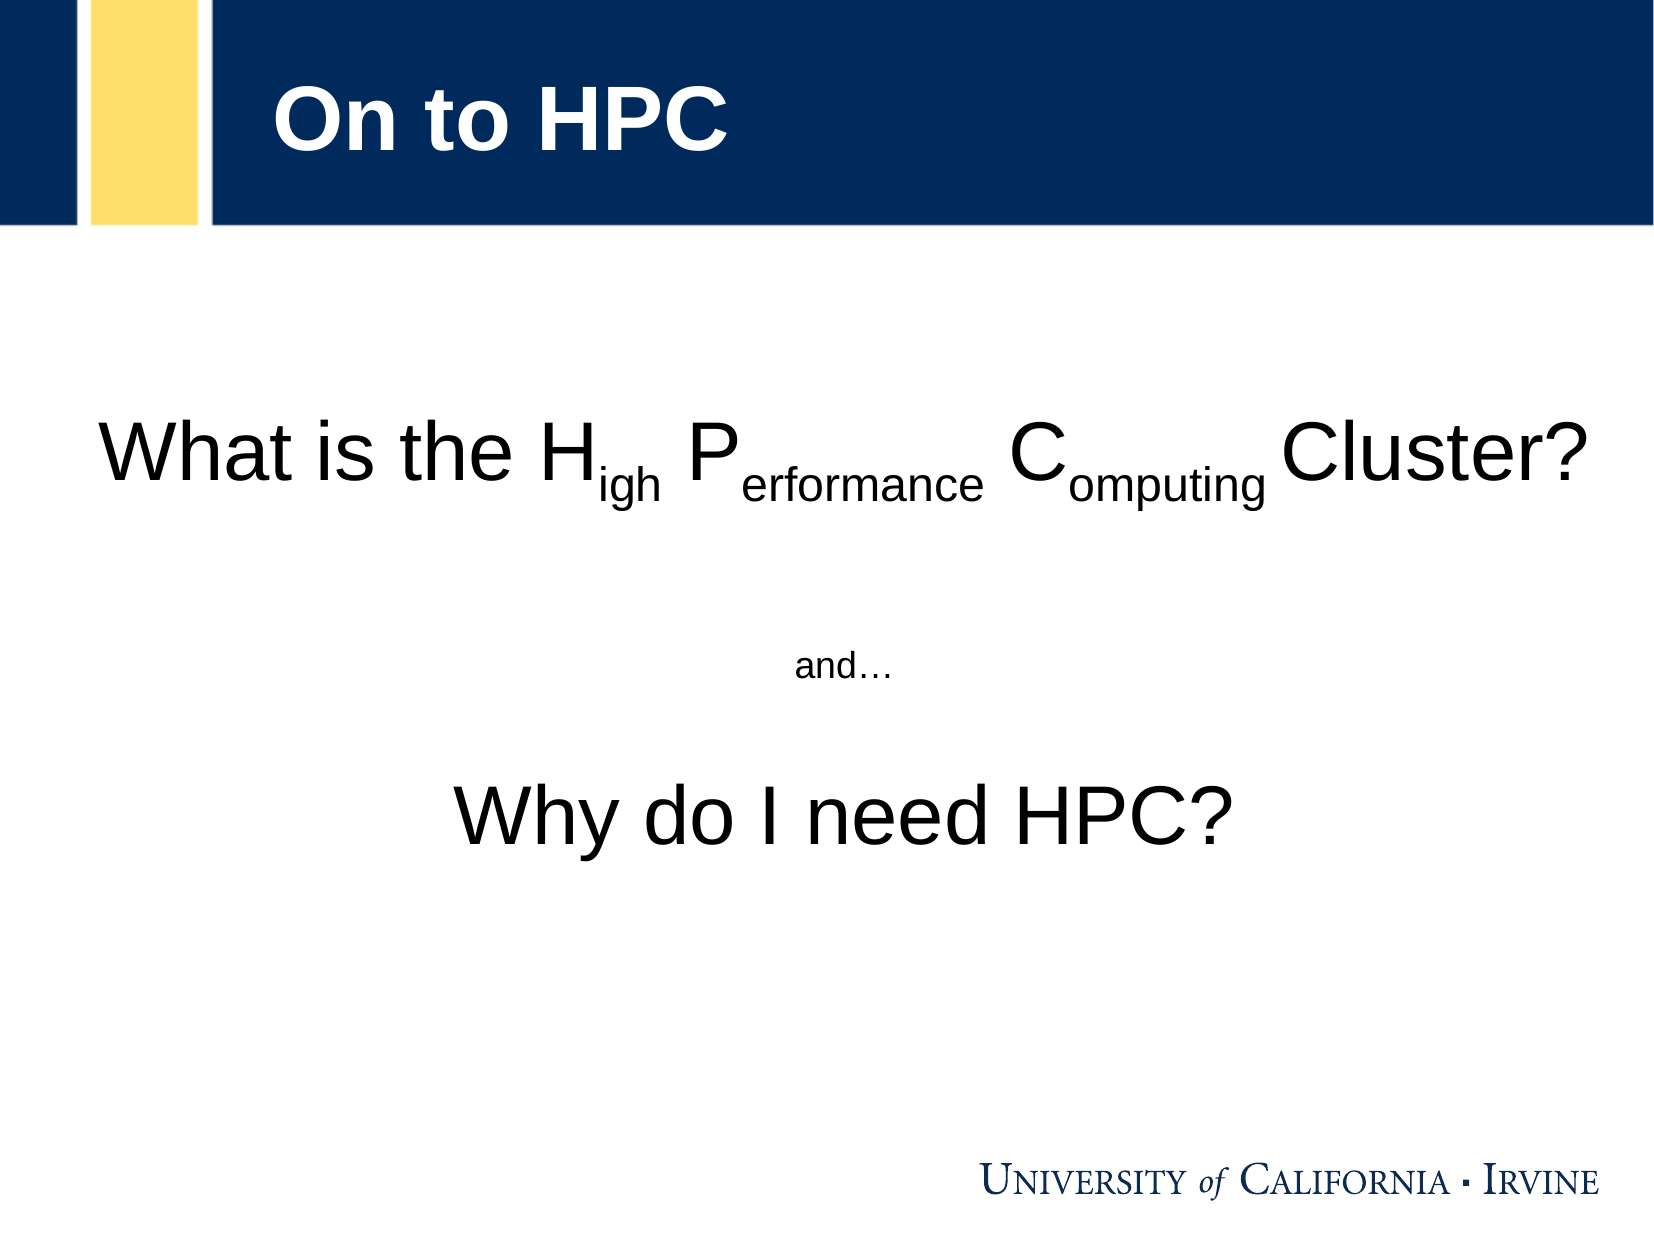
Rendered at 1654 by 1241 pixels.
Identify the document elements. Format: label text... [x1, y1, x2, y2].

title On to HPC [257, 0, 1654, 228]
subtitle What is the High Performance Computing Cluster? and… Why do I need HPC? [39, 268, 1615, 1130]
picture [0, 0, 1654, 1241]
